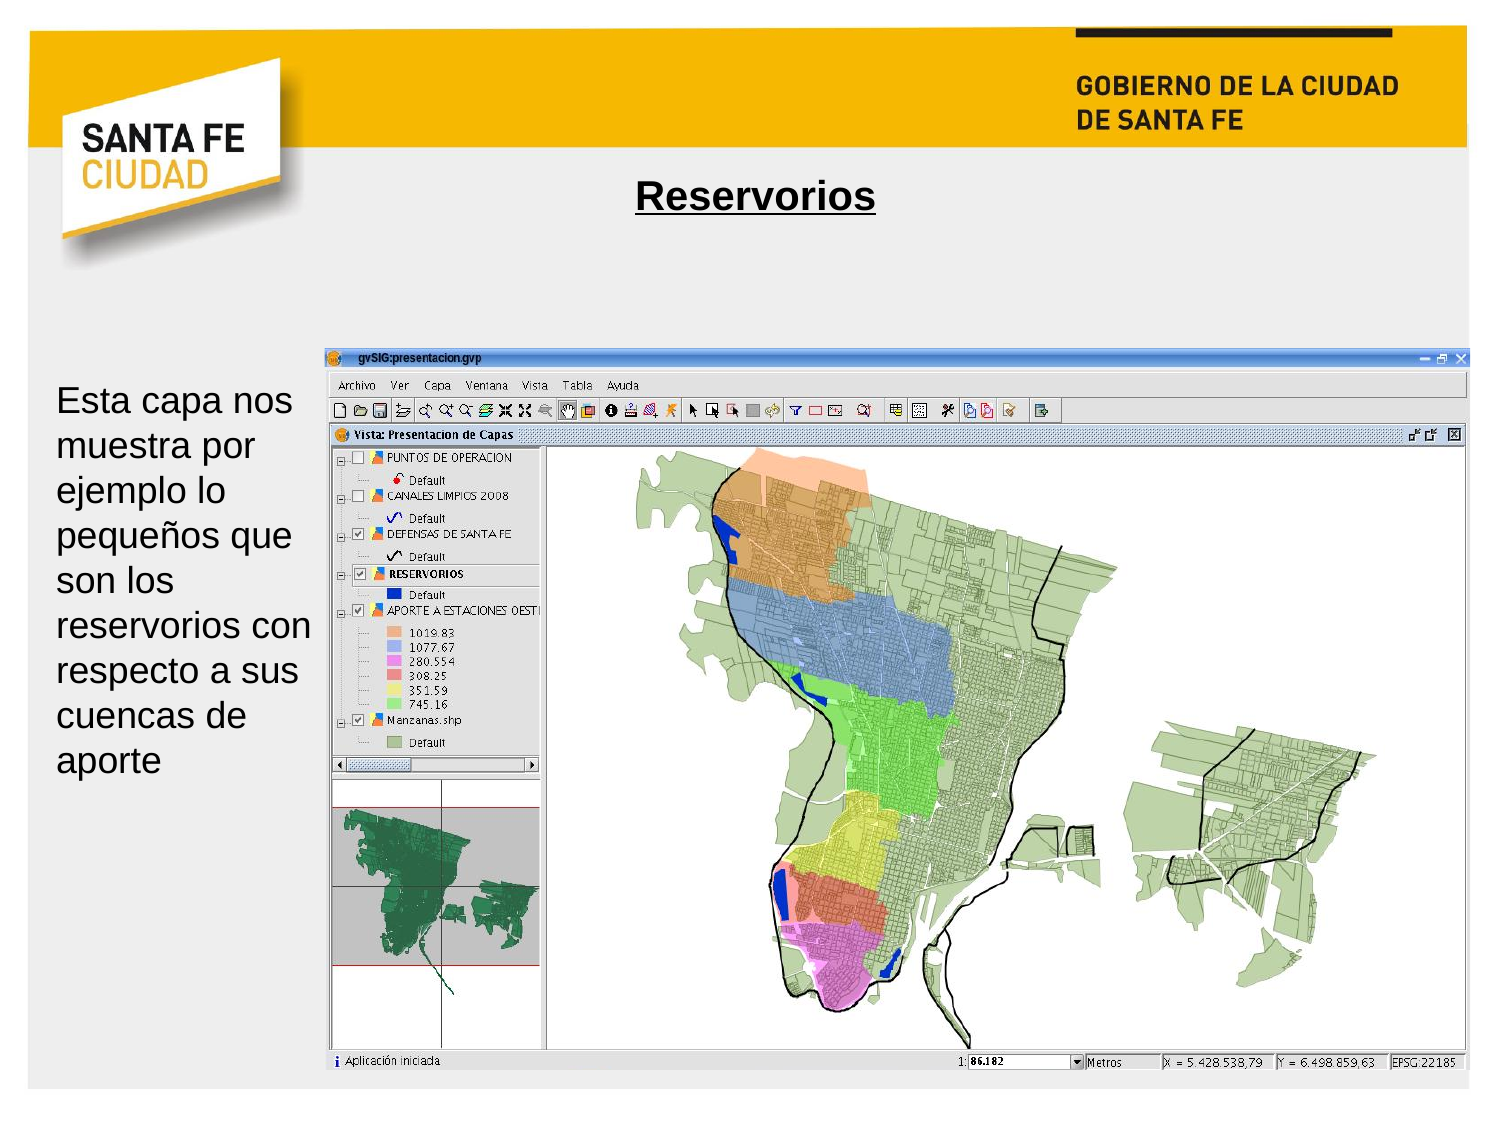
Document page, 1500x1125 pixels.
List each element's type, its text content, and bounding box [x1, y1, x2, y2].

picture [0, 1, 1500, 1124]
text_box Reservorios [41, 160, 1471, 227]
text_box Esta capa nos muestra por ejemplo lo pequeños que son los reservorios con respecto a sus cuencas de aporte [41, 368, 349, 834]
